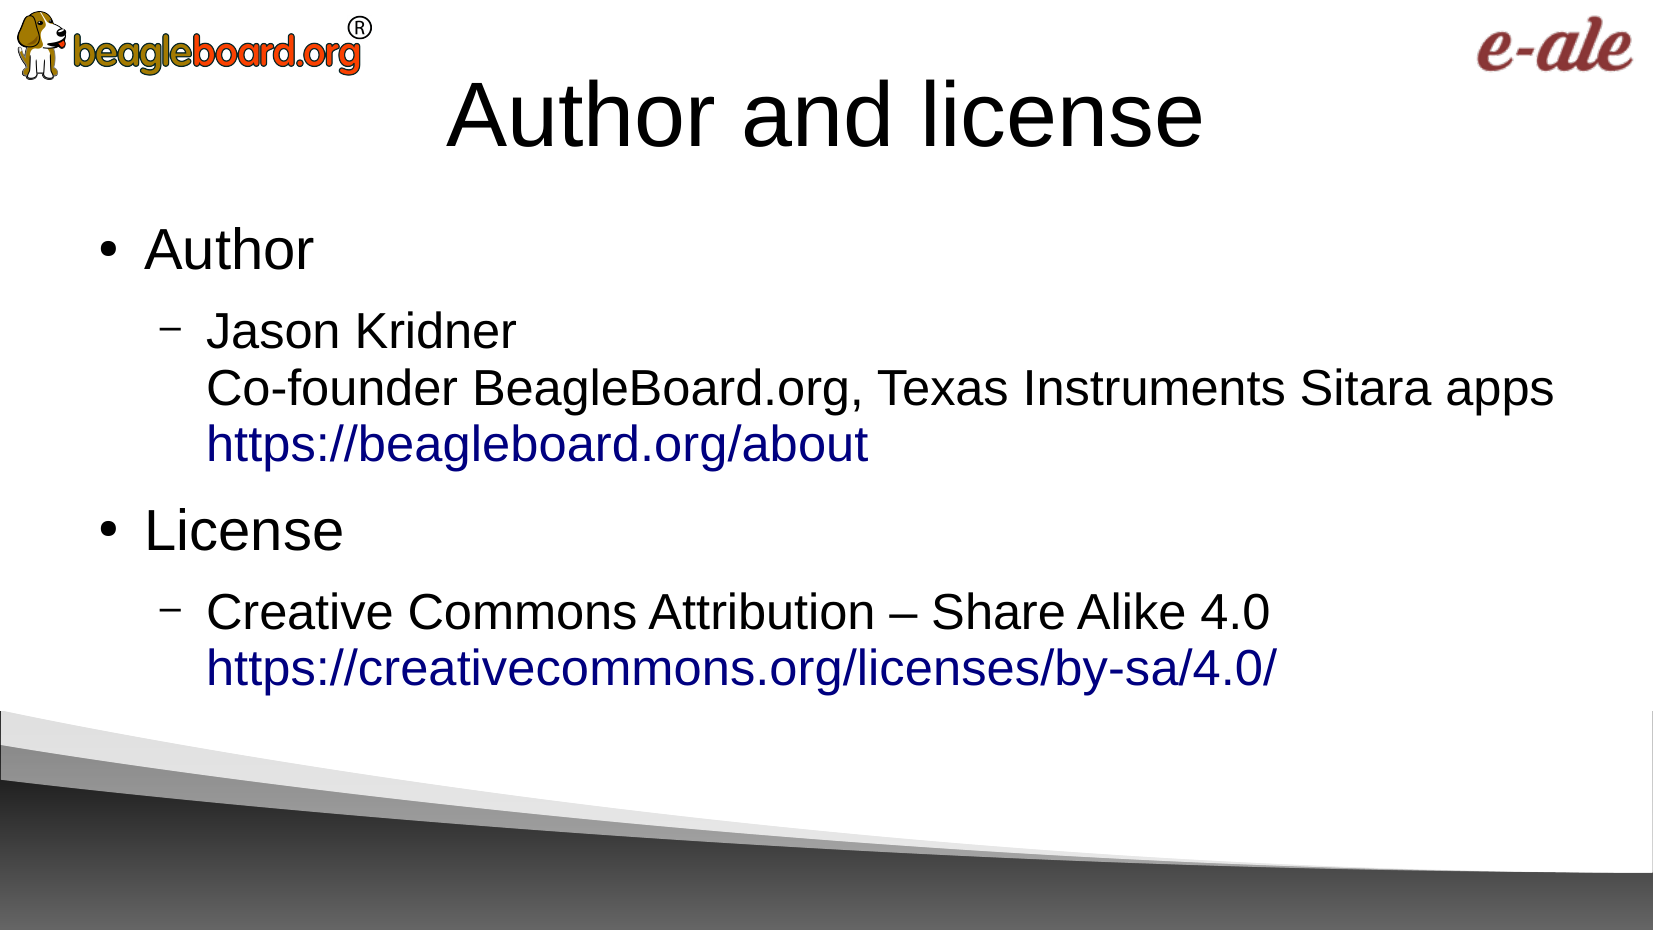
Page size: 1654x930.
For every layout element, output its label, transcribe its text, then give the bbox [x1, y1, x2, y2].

picture [1475, 14, 1636, 74]
title Author and license [82, 37, 1571, 193]
picture [0, 708, 1653, 875]
picture [17, 11, 372, 80]
list Author Jason Kridner Co-founder BeagleBoard.org, Texas Instruments Sitara apps https://beagleboard.org/about License Creative Commons Attribution – Share Alike 4.0 https://creativecommons.org/licenses/by-sa/4.0/ [82, 217, 1571, 757]
